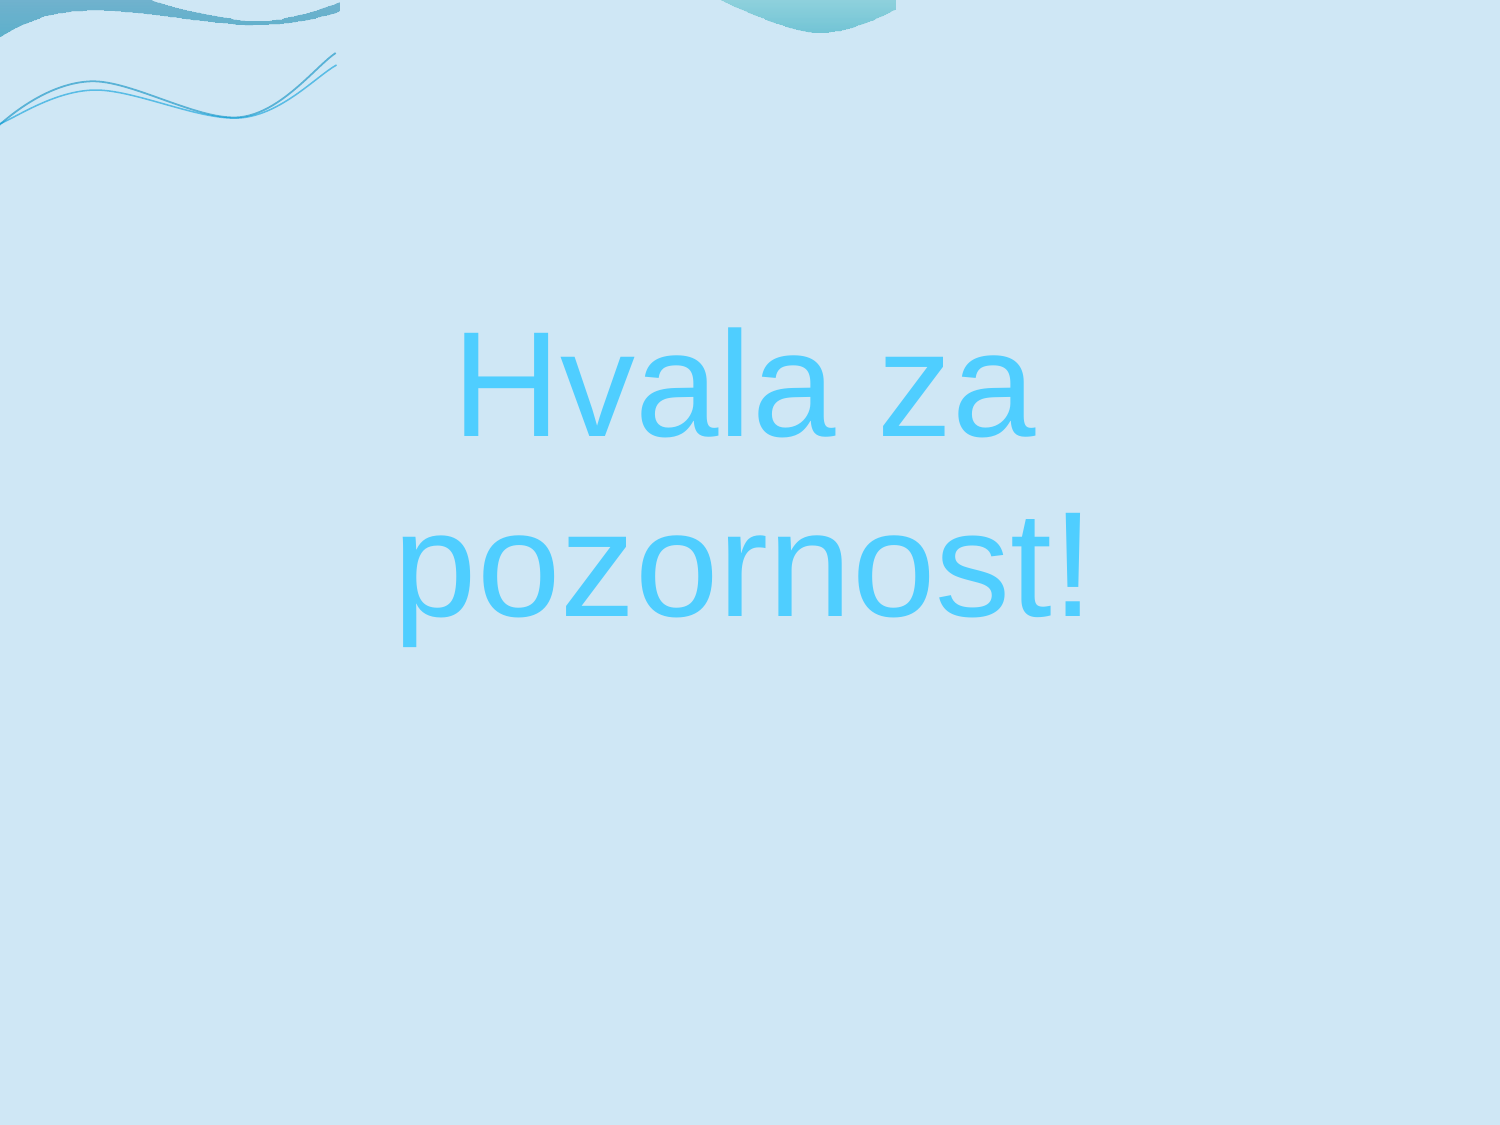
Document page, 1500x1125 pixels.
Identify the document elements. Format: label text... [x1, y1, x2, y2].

text_box Hvala za pozornost! [194, 278, 1294, 654]
